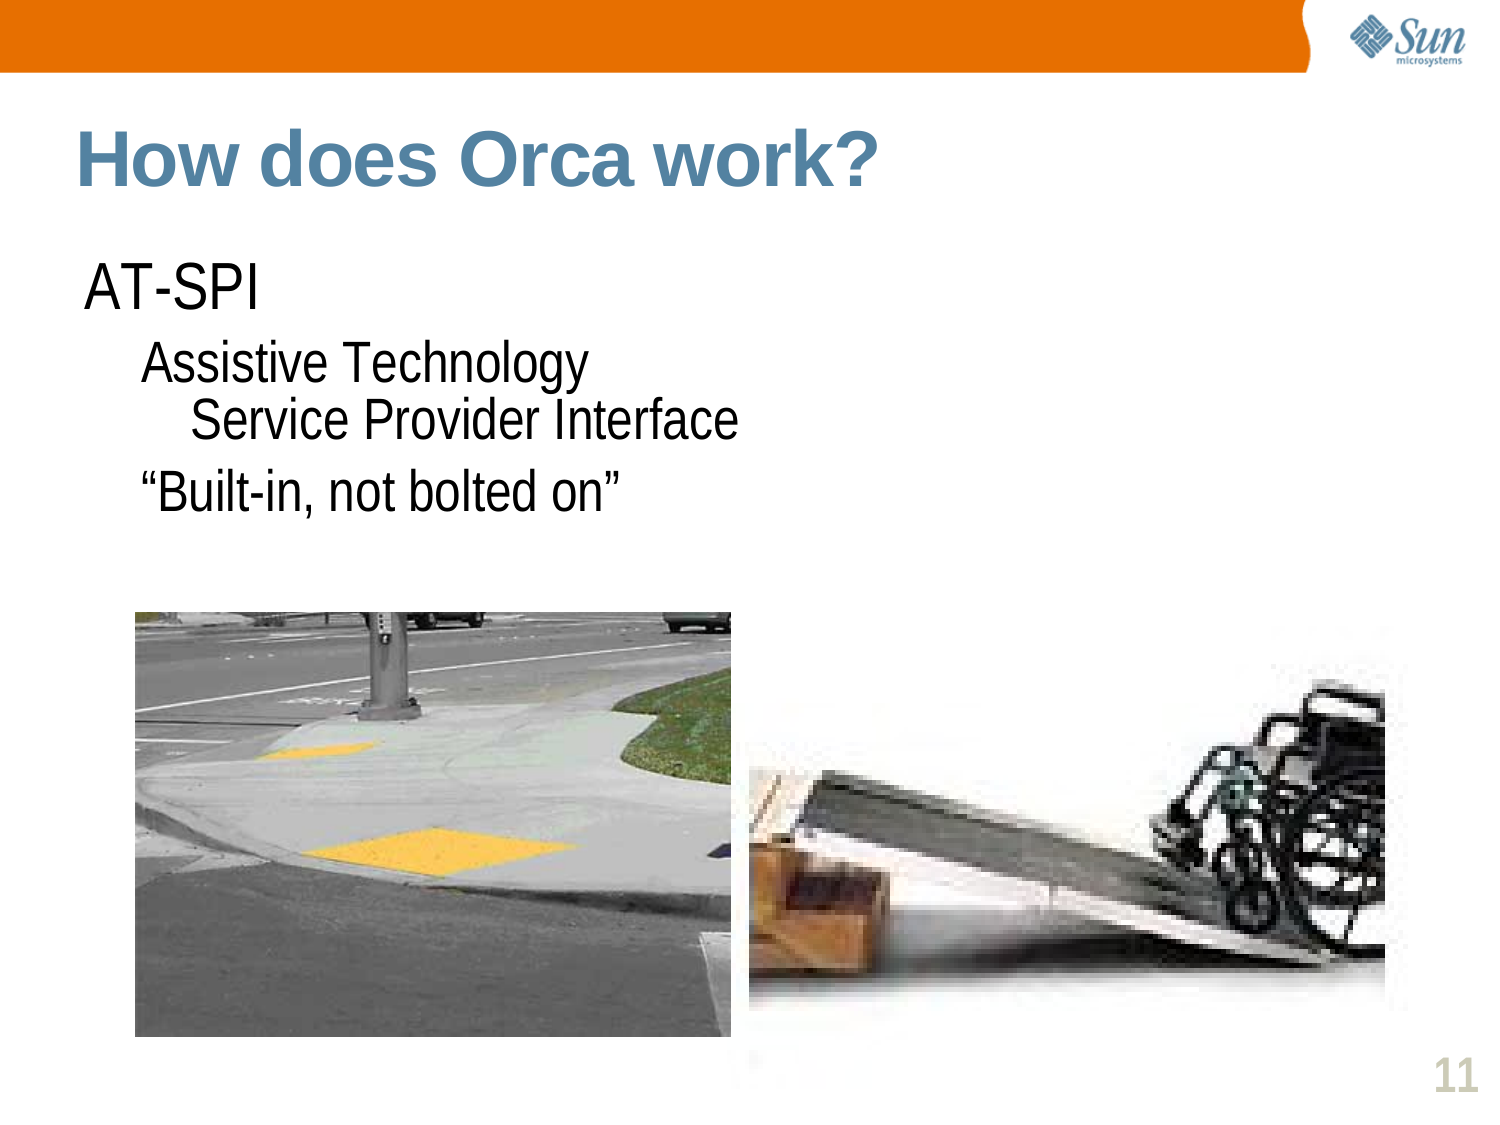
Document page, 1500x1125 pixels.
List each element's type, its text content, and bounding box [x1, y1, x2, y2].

list AT-SPI Assistive Technology Service Provider Interface “Built-in, not bolted on” [64, 257, 1402, 952]
title How does Orca work? [75, 122, 1438, 228]
picture [135, 395, 1408, 1118]
picture [0, 0, 1500, 75]
